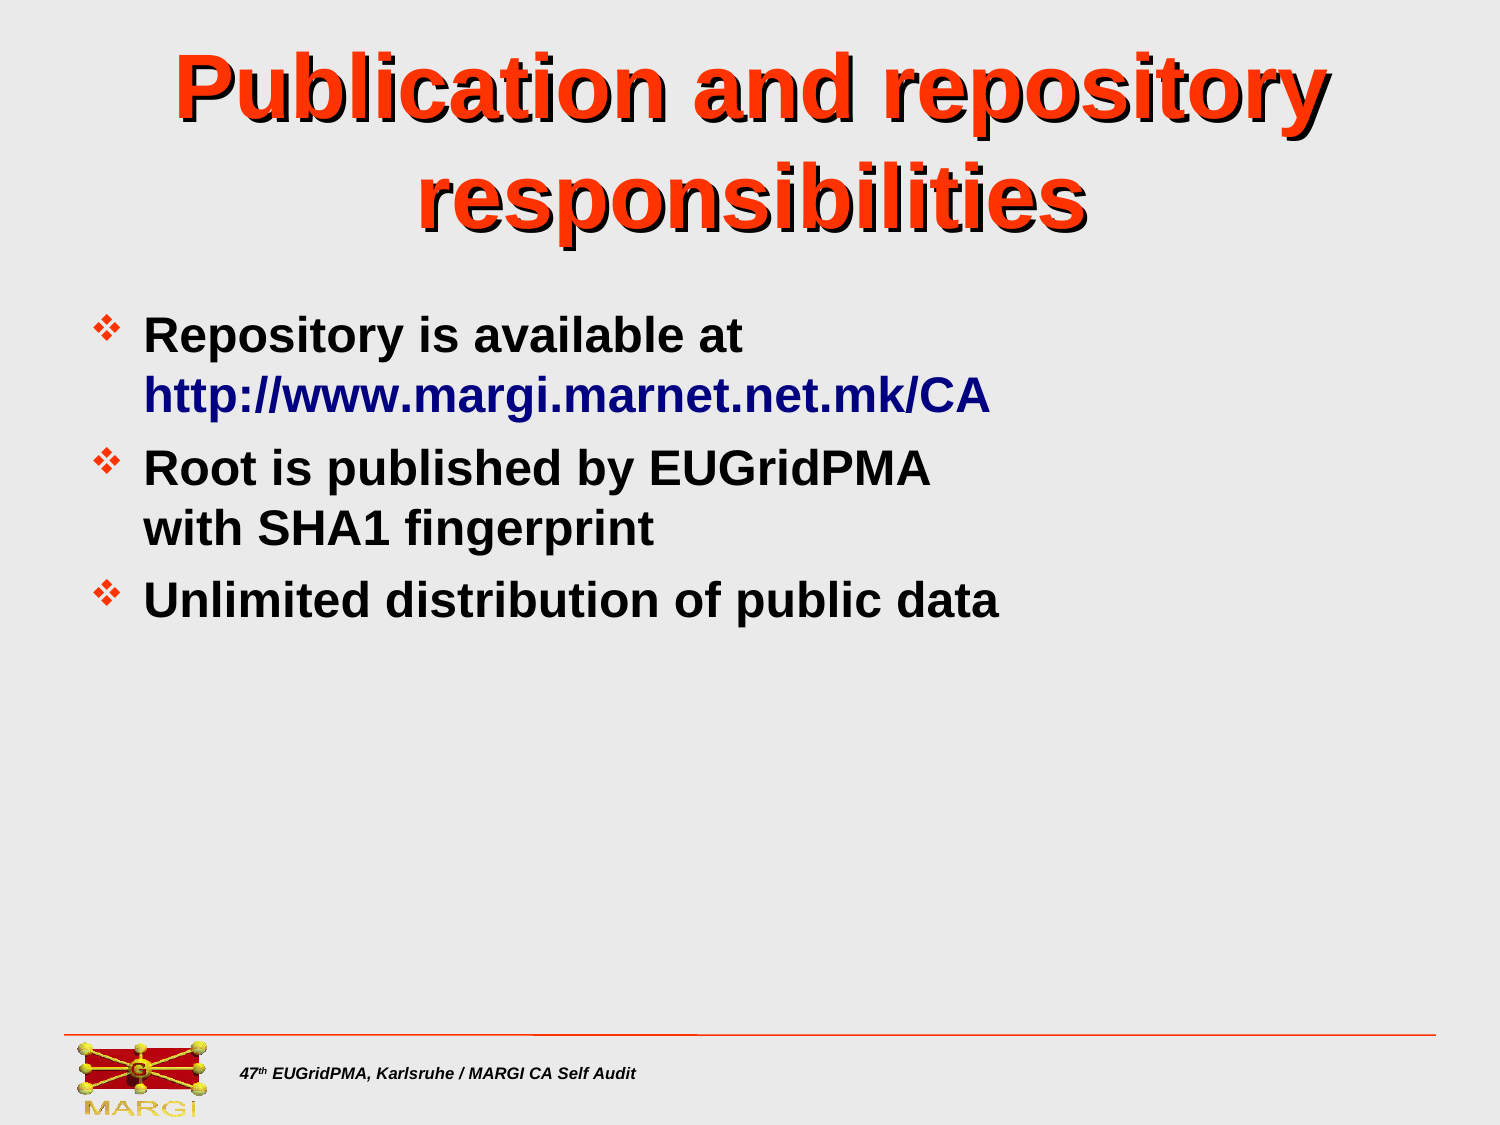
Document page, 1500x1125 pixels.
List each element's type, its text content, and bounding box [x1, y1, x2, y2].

text_box Repository is available at http://www.margi.marnet.net.mk/CA Root is published by EUGridPMA with SHA1 fingerprint Unlimited distribution of public data [75, 295, 1426, 1006]
picture [67, 1033, 219, 1123]
text_box Publication and repository responsibilities [77, 42, 1428, 231]
